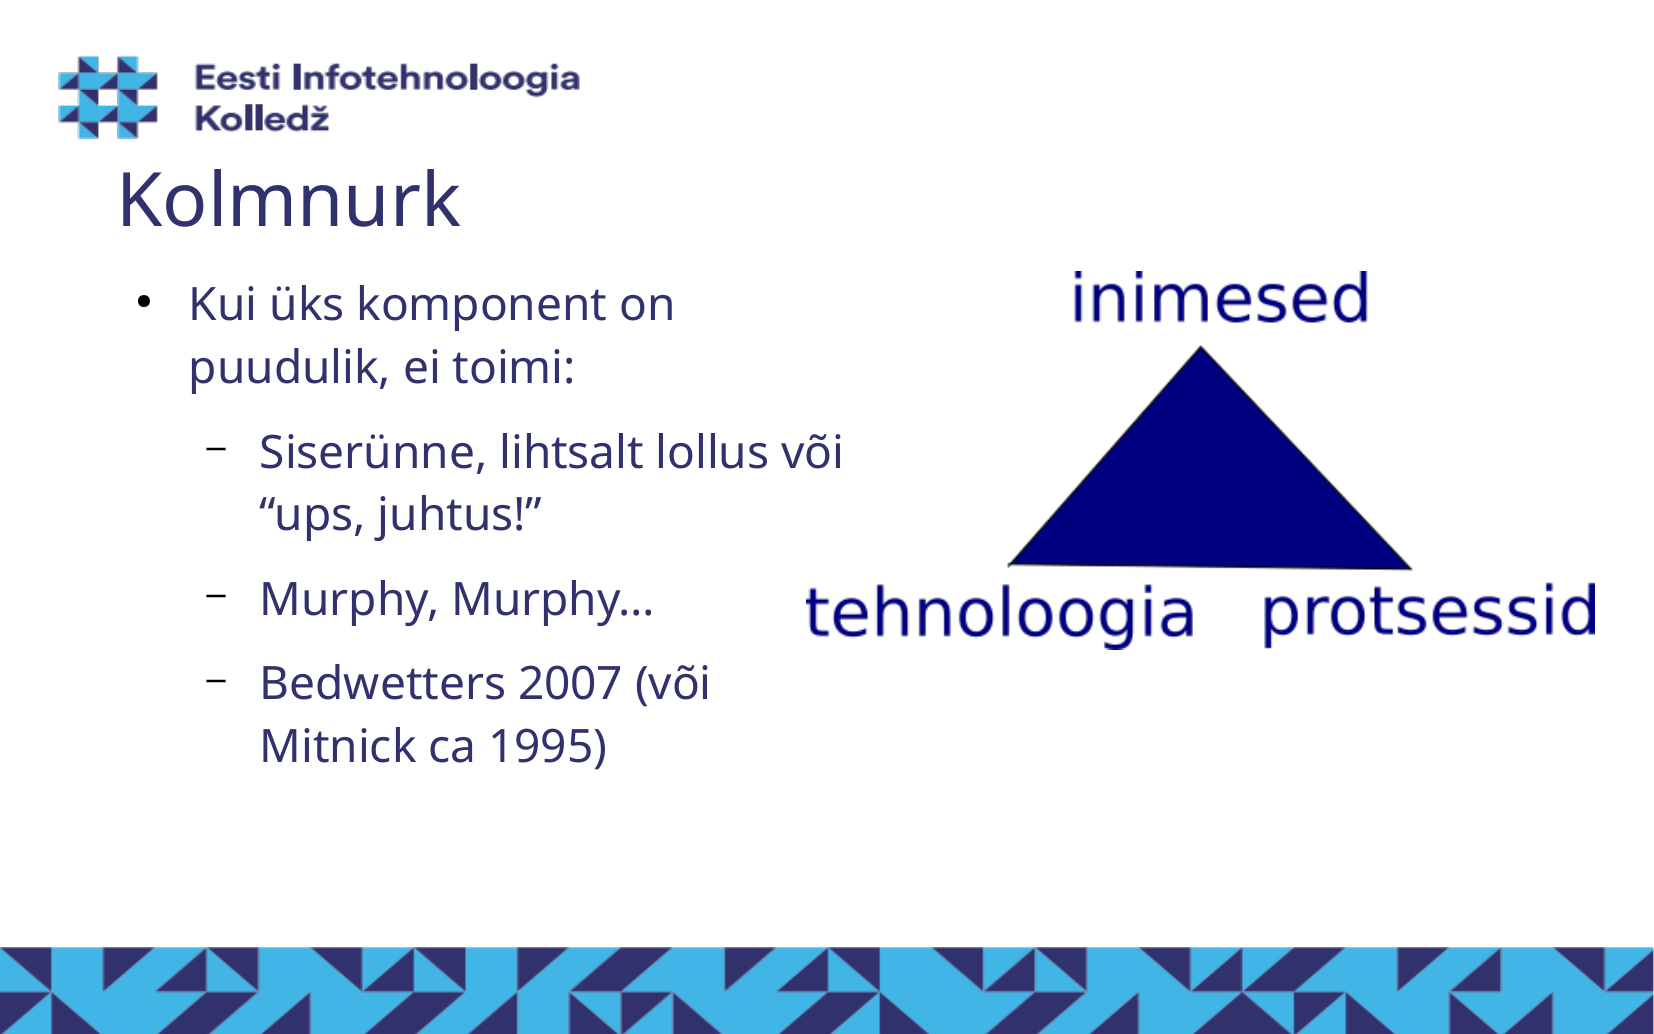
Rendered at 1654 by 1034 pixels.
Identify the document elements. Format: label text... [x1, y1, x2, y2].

list Kui üks komponent on puudulik, ei toimi: Siserünne, lihtsalt lollus või “ups, juhtus!” Murphy, Murphy… Bedwetters 2007 (või Mitnick ca 1995) [118, 271, 851, 875]
title Kolmnurk [116, 111, 1252, 284]
picture [806, 271, 1595, 650]
